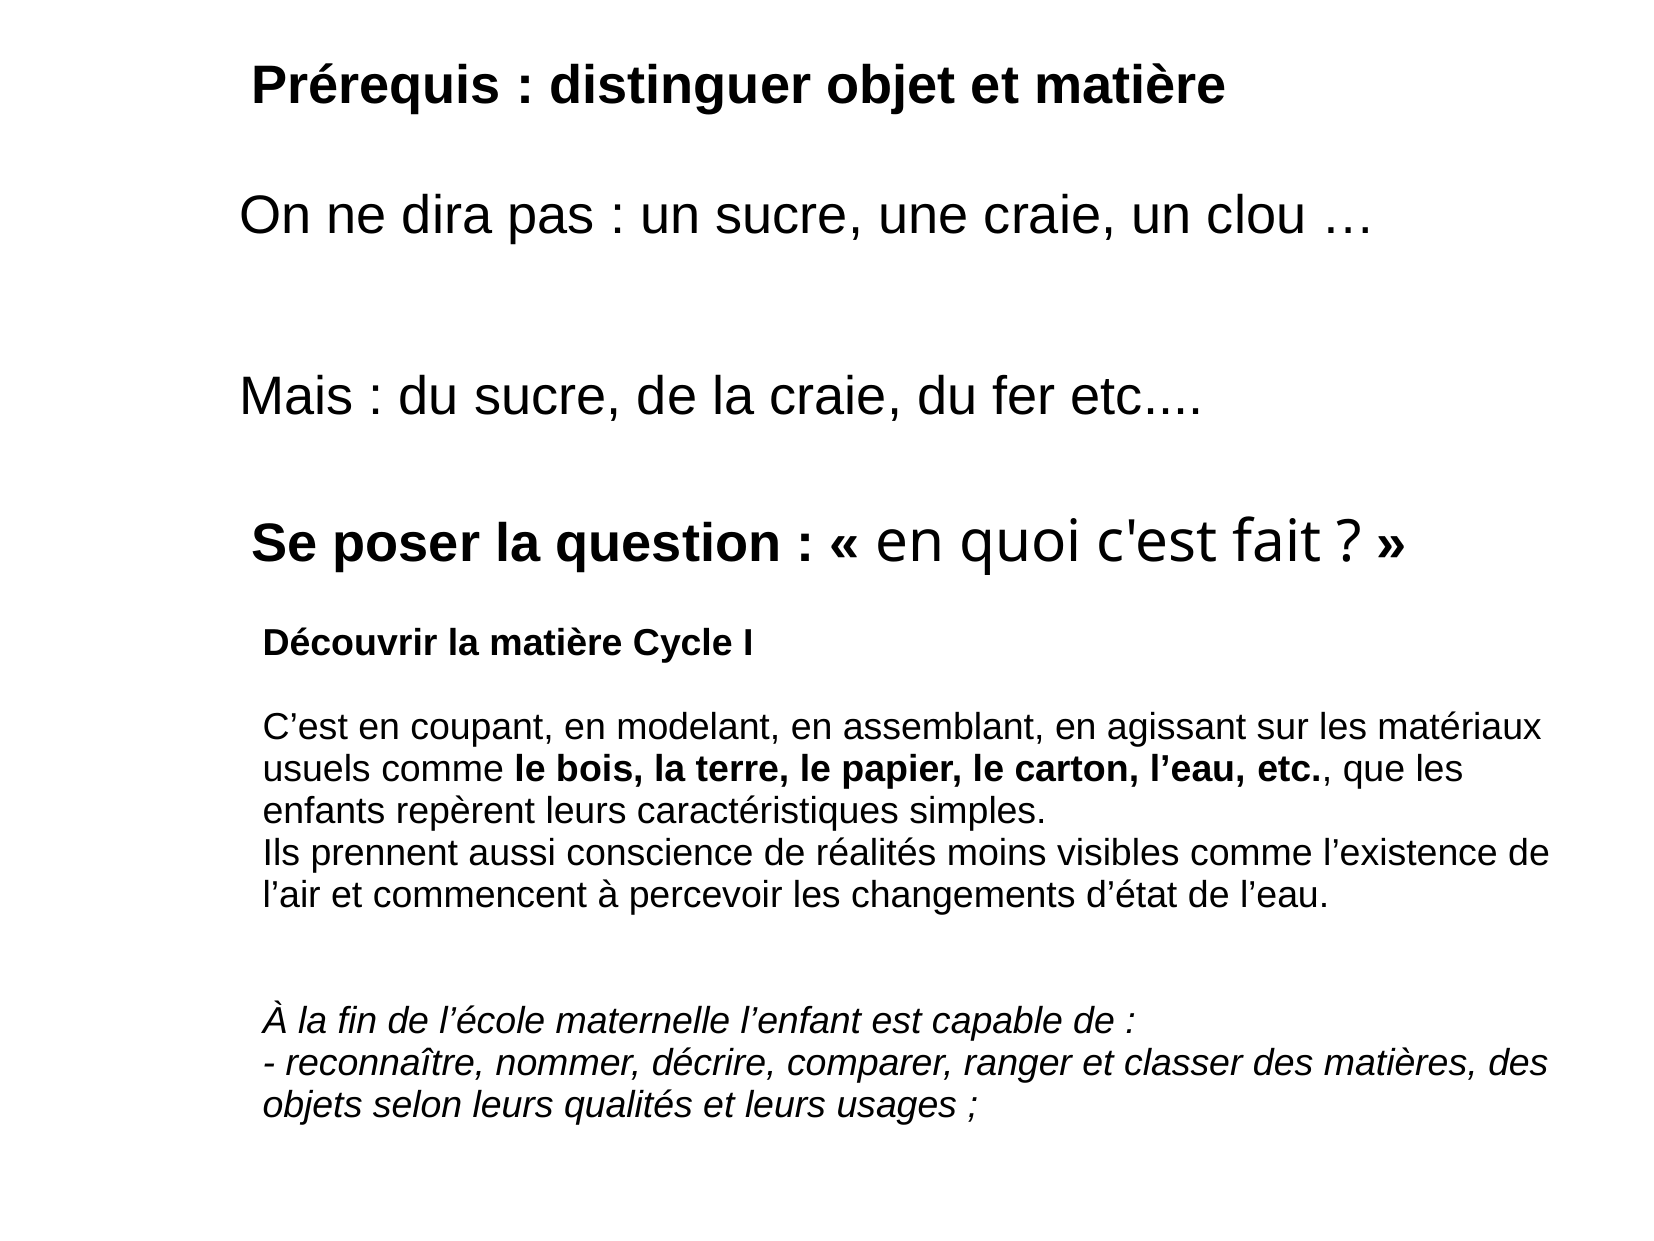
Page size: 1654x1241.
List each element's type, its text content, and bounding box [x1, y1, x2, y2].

text_box Prérequis : distinguer objet et matière [236, 47, 1536, 123]
text_box Se poser la question : « en quoi c'est fait ? » [236, 491, 1536, 575]
text_box Découvrir la matière Cycle I C’est en coupant, en modelant, en assemblant, en agissant sur les matériaux usuels comme le bois, la terre, le papier, le carton, l’eau, etc., que les enfants repèrent leurs caractéristiques simples. Ils prennent aussi conscience de réalités moins visibles comme l’existence de l’air et commencent à percevoir les changements d’état de l’eau. À la fin de l’école maternelle l’enfant est capable de : - reconnaître, nommer, décrire, comparer, ranger et classer des matières, des objets selon leurs qualités et leurs usages ; [248, 614, 1607, 1134]
text_box On ne dira pas : un sucre, une craie, un clou … Mais : du sucre, de la craie, du fer etc.... [224, 177, 1430, 434]
